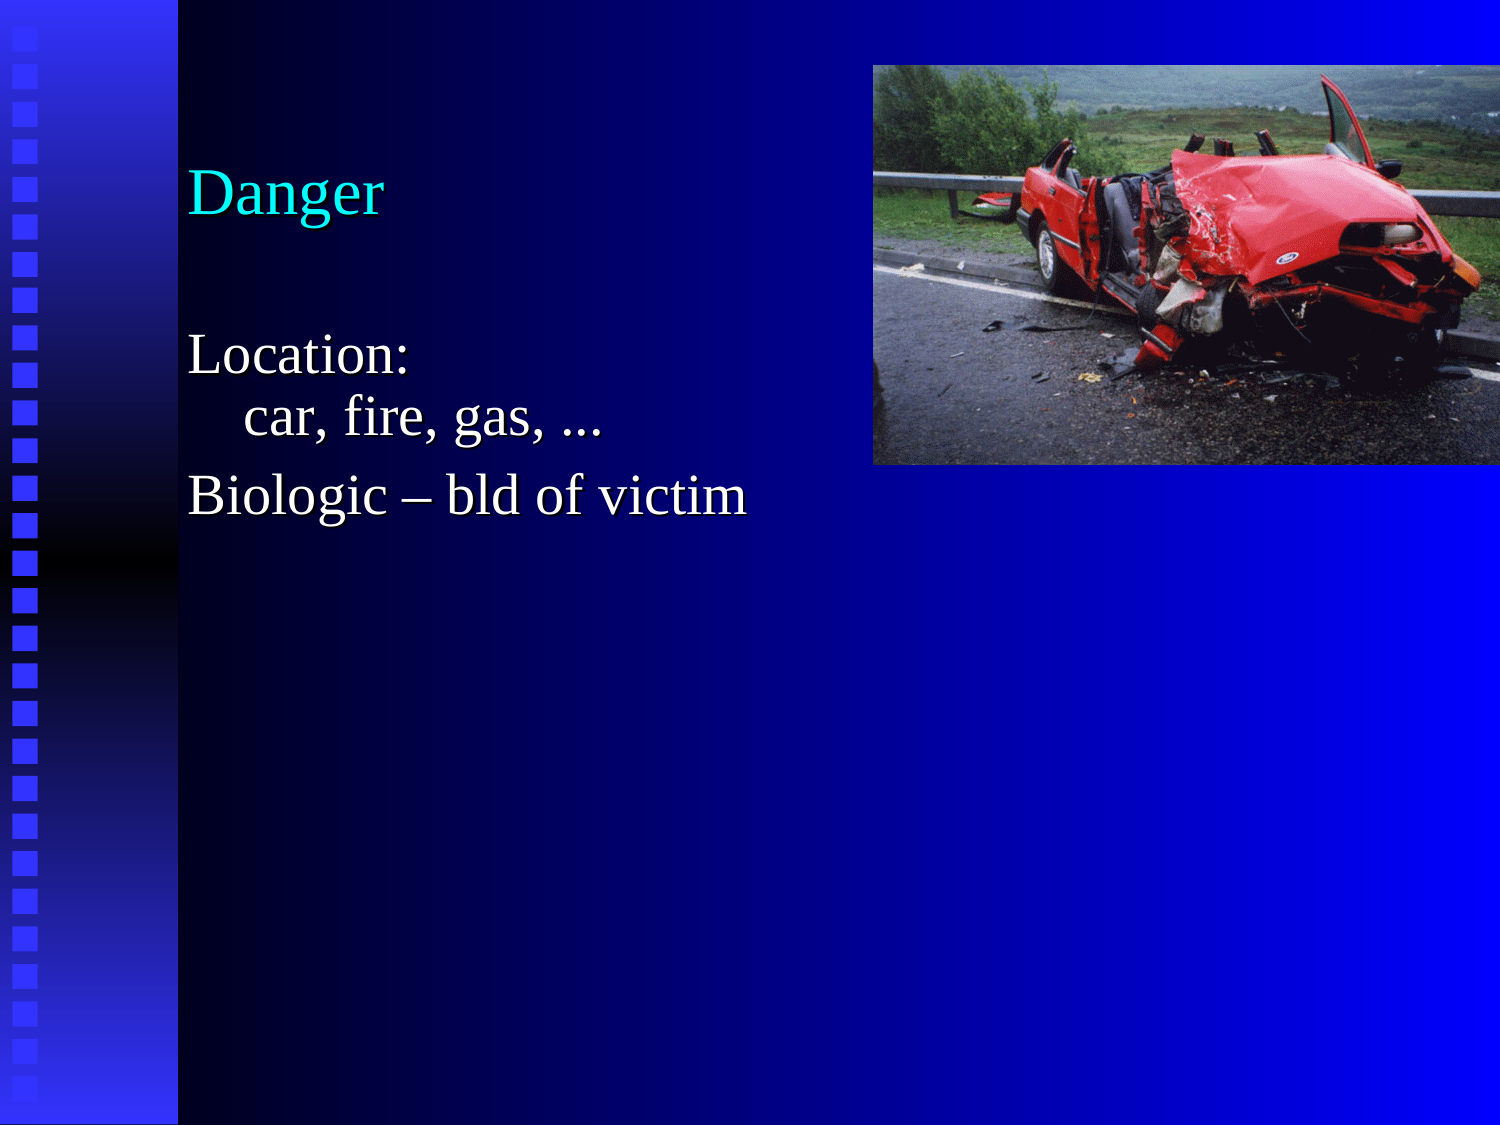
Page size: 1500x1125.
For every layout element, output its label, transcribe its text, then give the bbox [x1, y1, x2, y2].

picture [873, 65, 1500, 465]
title Danger [187, 99, 1463, 288]
list Location: car, fire, gas, ... Biologic – bld of victim [187, 324, 1463, 1001]
